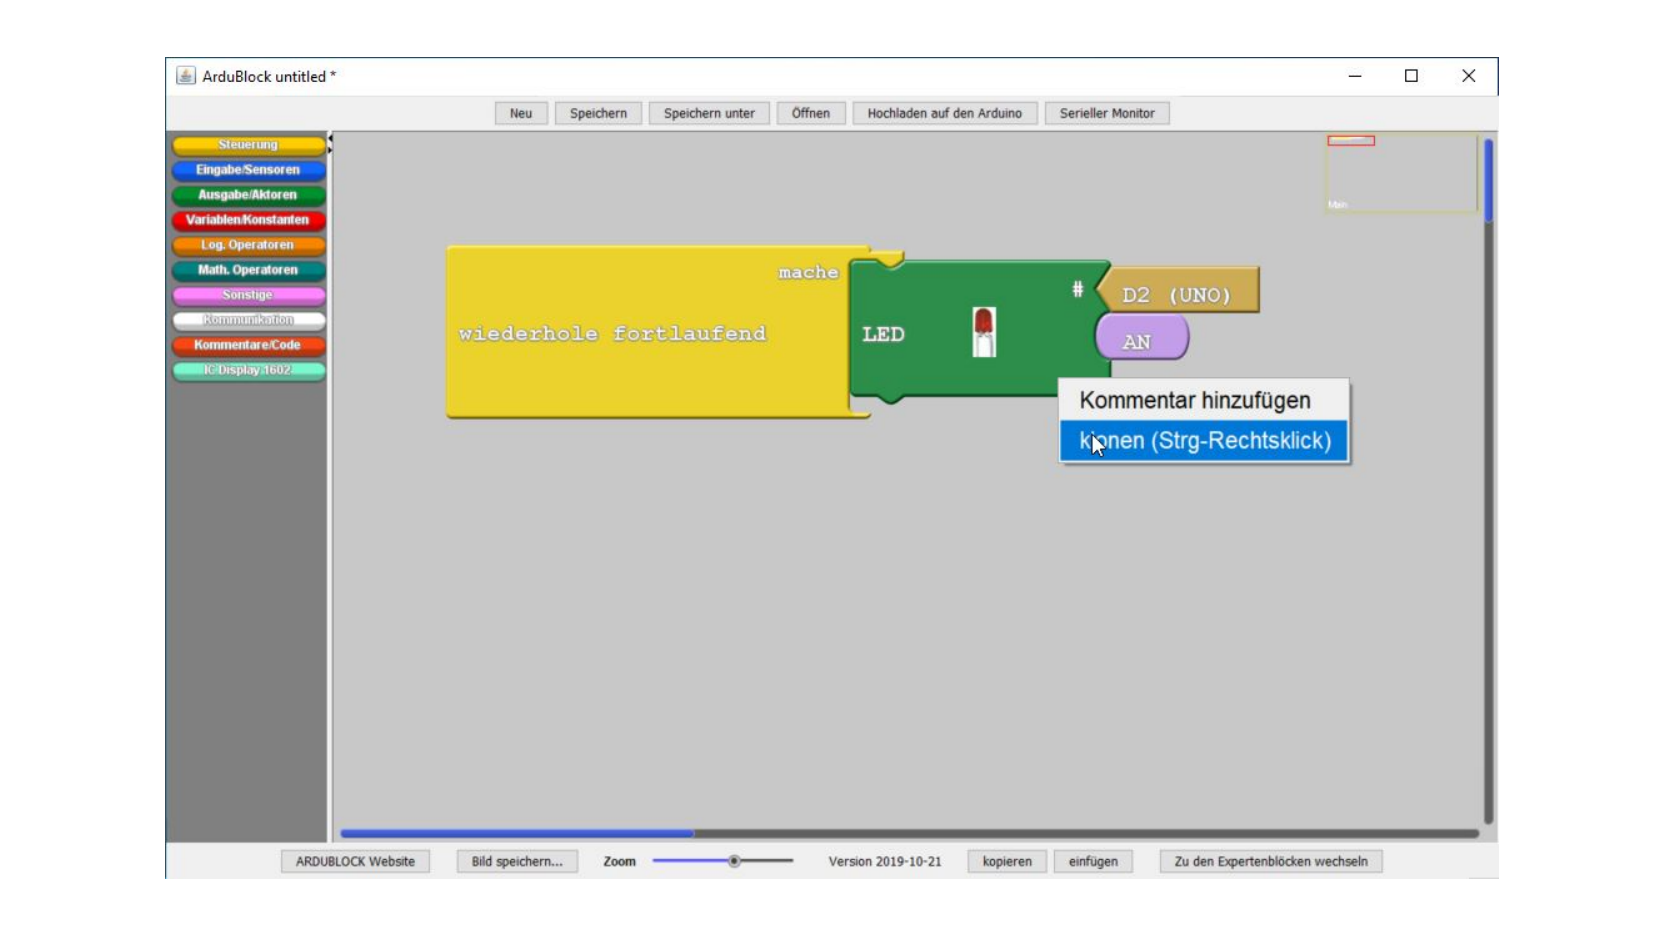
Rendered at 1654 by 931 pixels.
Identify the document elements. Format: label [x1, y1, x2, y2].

picture [165, 57, 1499, 879]
